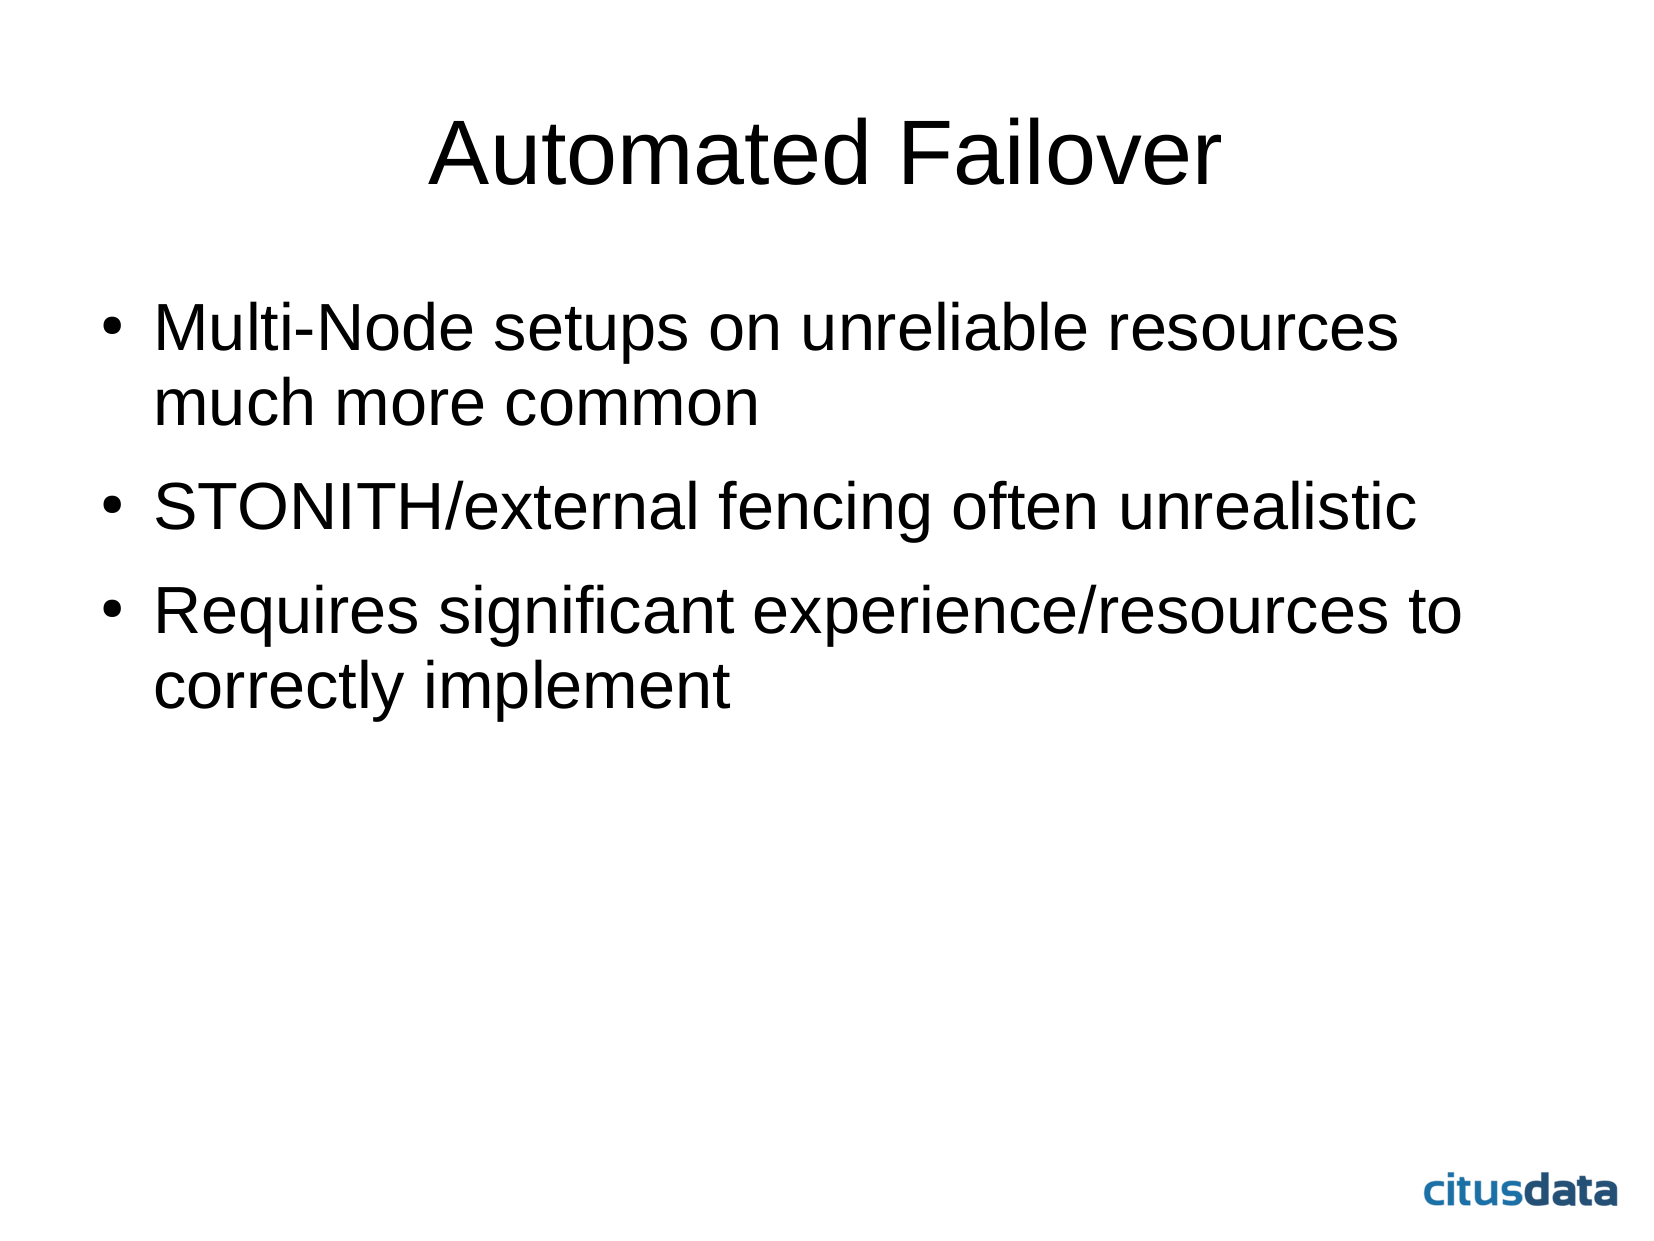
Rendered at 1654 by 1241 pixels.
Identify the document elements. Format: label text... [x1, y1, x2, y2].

list Multi-Node setups on unreliable resources much more common STONITH/external fencing often unrealistic Requires significant experience/resources to correctly implement [82, 290, 1571, 1096]
title Automated Failover [82, 49, 1571, 257]
picture [1420, 1167, 1622, 1209]
